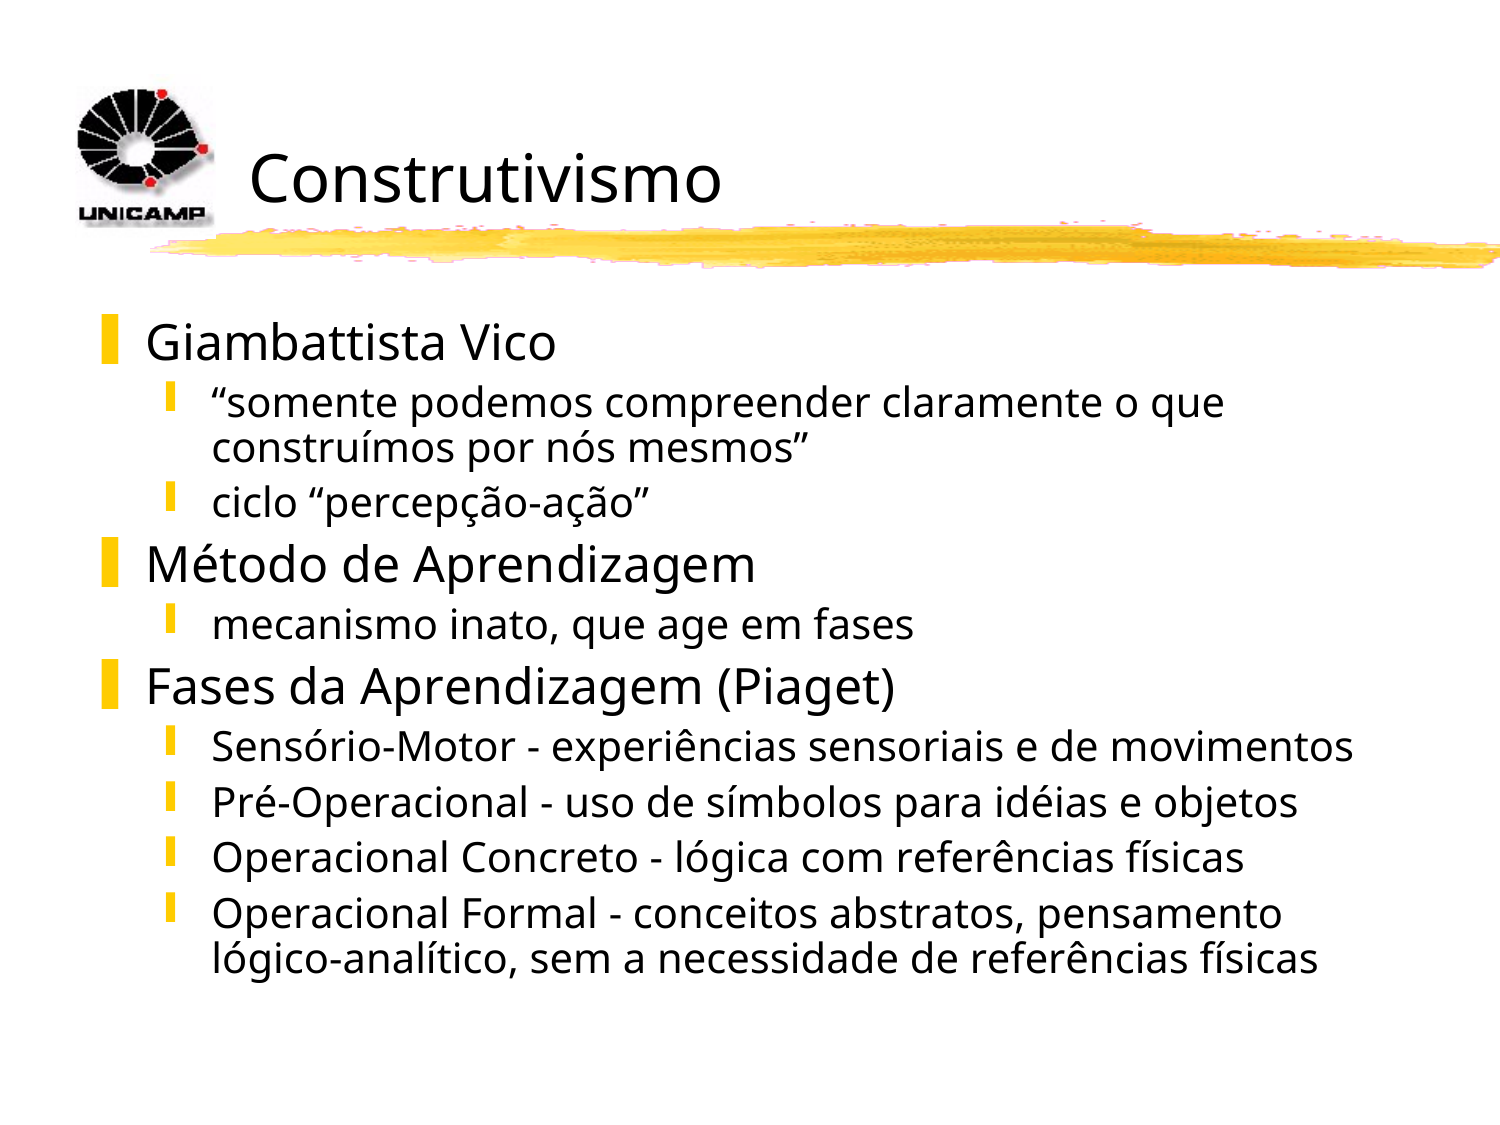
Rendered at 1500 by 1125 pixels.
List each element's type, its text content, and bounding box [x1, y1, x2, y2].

title Construtivismo [233, 37, 1434, 225]
list Giambattista Vico “somente podemos compreender claramente o que construímos por nós mesmos” ciclo “percepção-ação” Método de Aprendizagem mecanismo inato, que age em fases Fases da Aprendizagem (Piaget) Sensório-Motor - experiências sensoriais e de movimentos Pré-Operacional - uso de símbolos para idéias e objetos Operacional Concreto - lógica com referências físicas Operacional Formal - conceitos abstratos, pensamento lógico-analítico, sem a necessidade de referências físicas [74, 309, 1417, 1080]
picture [75, 74, 1500, 279]
